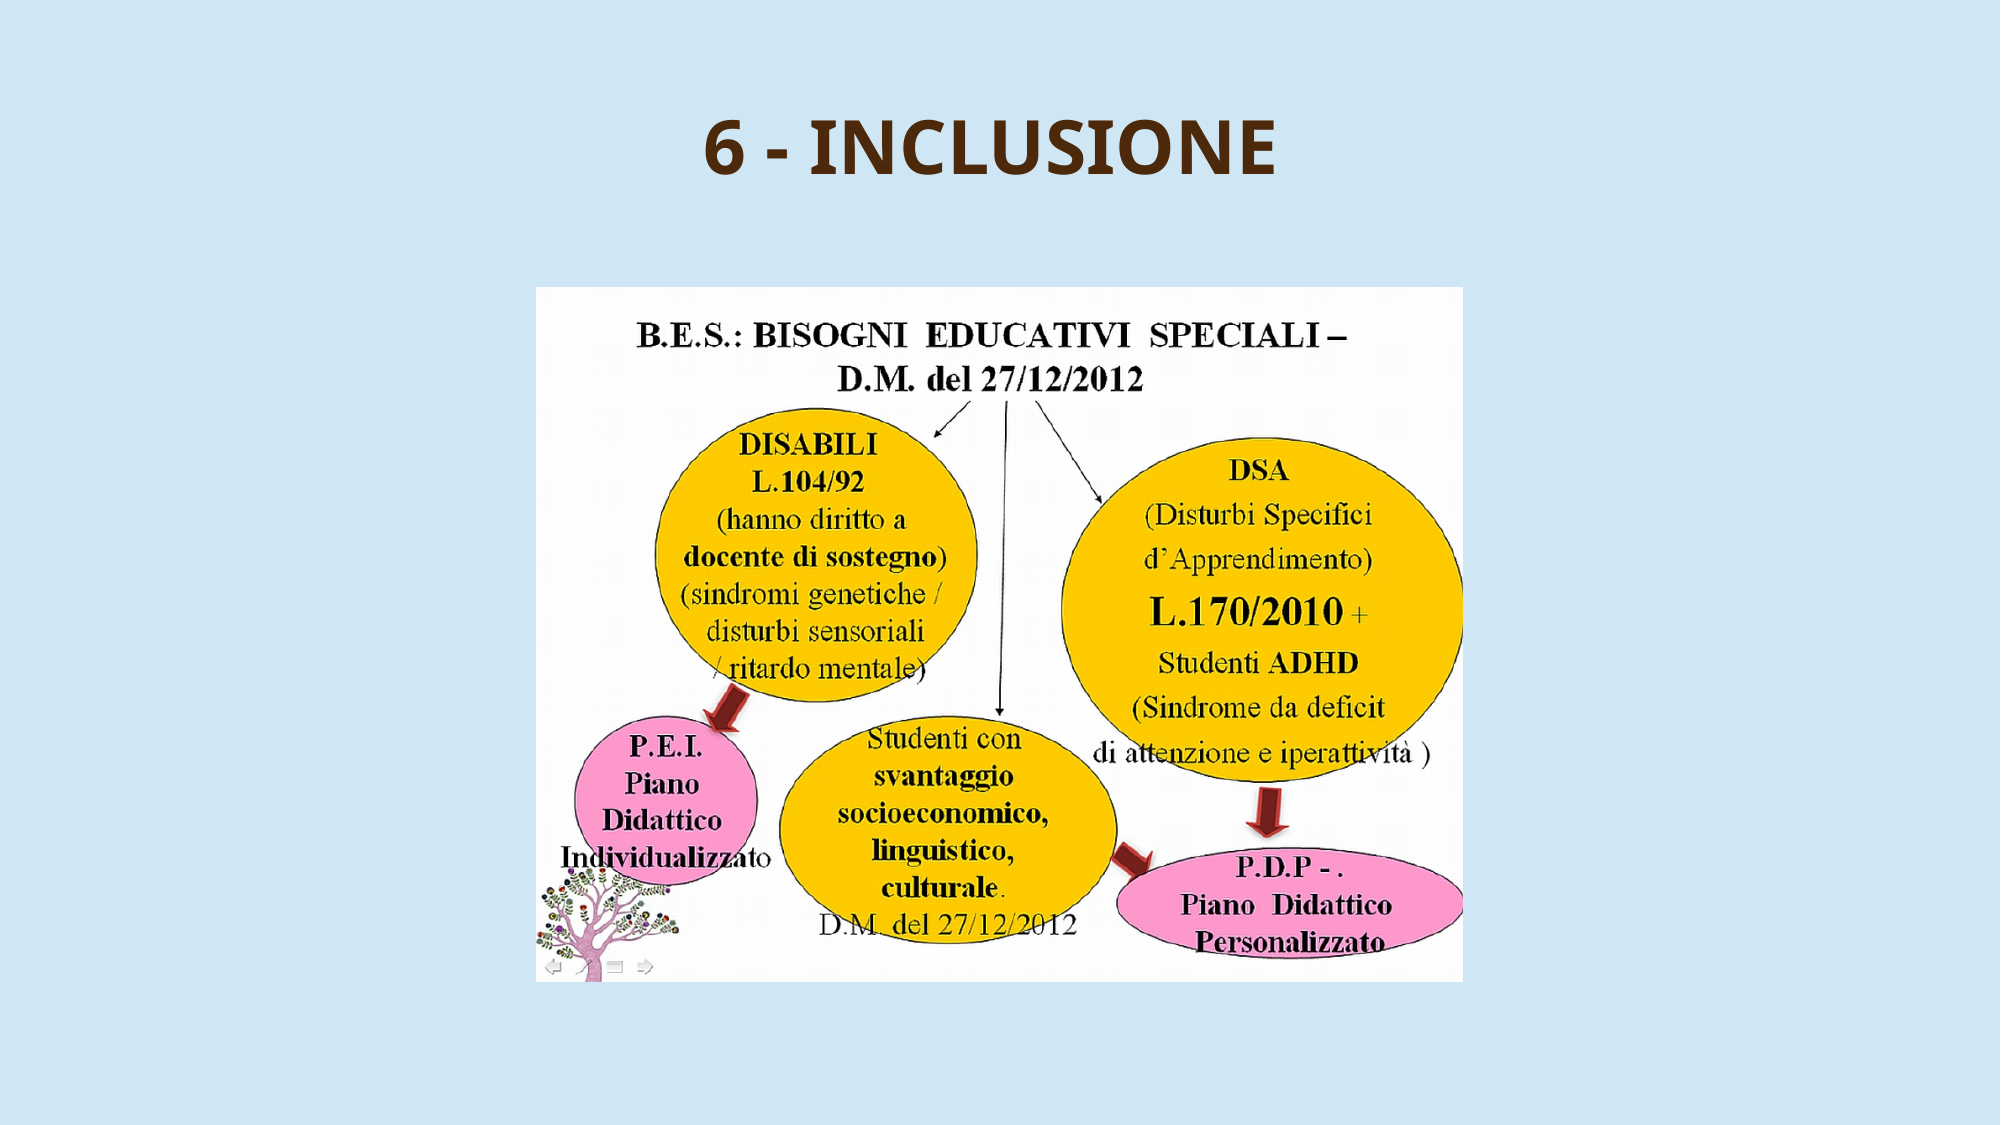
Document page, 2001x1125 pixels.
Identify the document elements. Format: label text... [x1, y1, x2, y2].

picture [536, 287, 1463, 982]
title 6 - INCLUSIONE [166, 102, 1817, 216]
